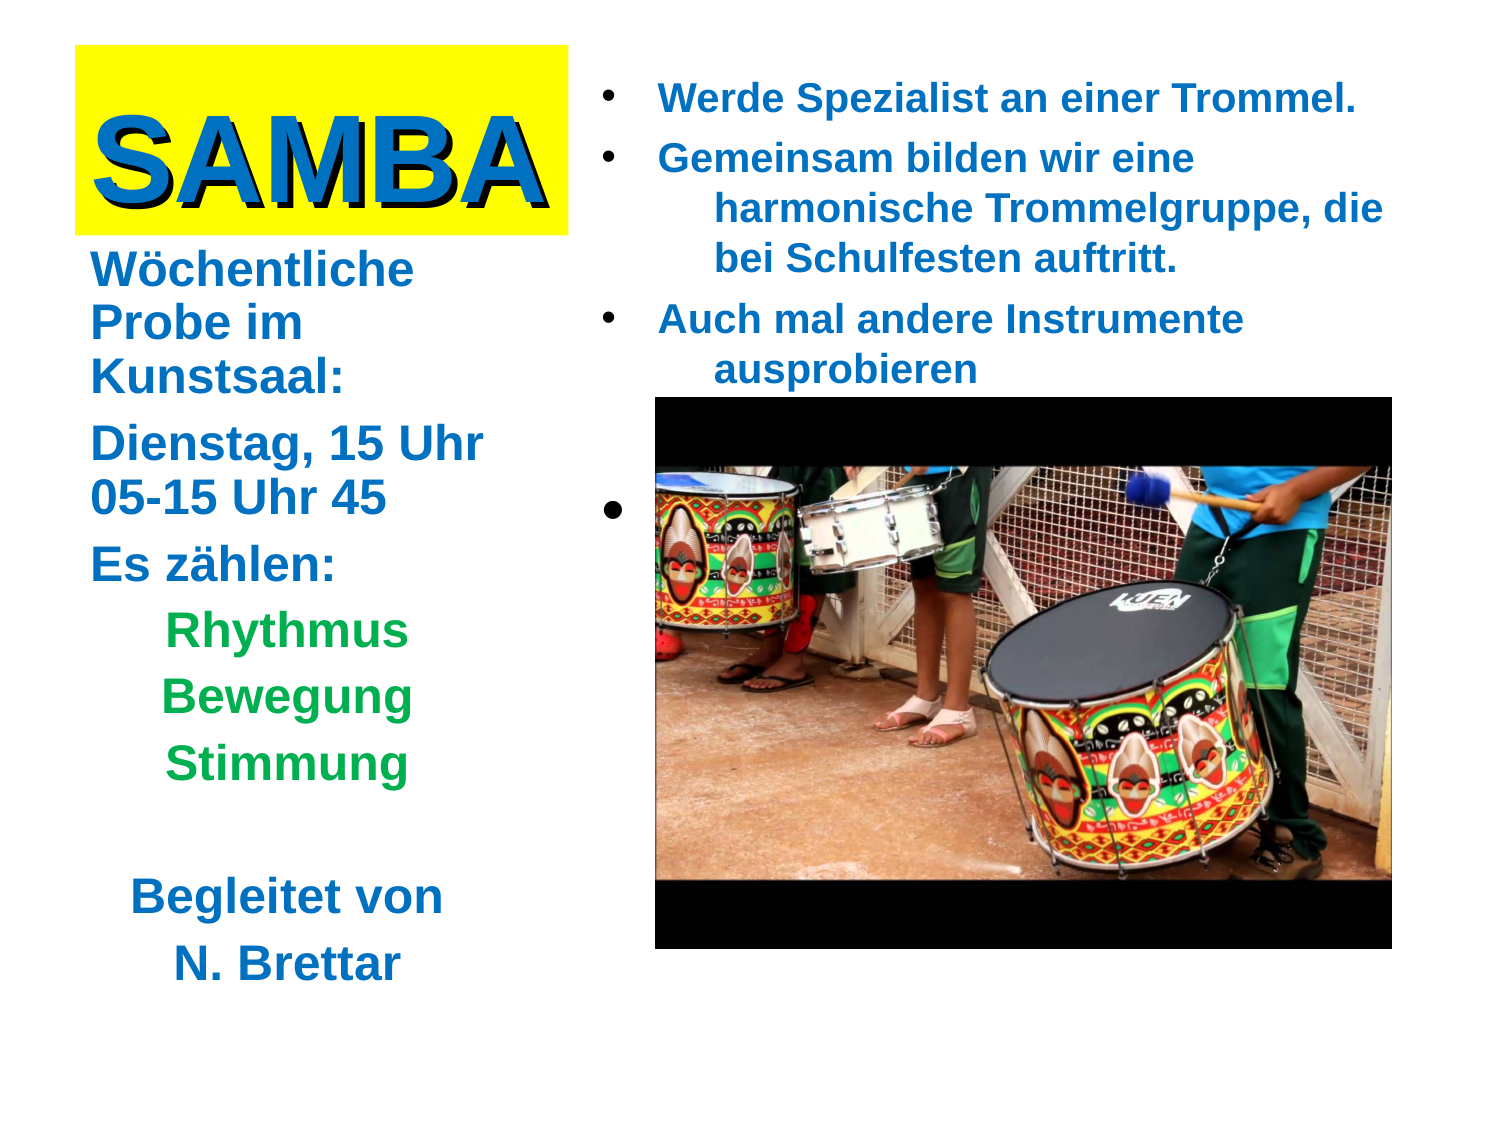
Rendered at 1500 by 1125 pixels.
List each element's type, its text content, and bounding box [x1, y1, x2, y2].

list Werde Spezialist an einer Trommel. Gemeinsam bilden wir eine harmonische Trommelgruppe, die bei Schulfesten auftritt. Auch mal andere Instrumente ausprobieren [586, 62, 1426, 1024]
list Wöchentliche Probe im Kunstsaal: Dienstag, 15 Uhr 05-15 Uhr 45 Es zählen: Rhythmus Bewegung Stimmung Begleitet von N. Brettar [75, 235, 569, 1005]
title SAMBA [75, 44, 569, 235]
picture [655, 397, 1392, 949]
